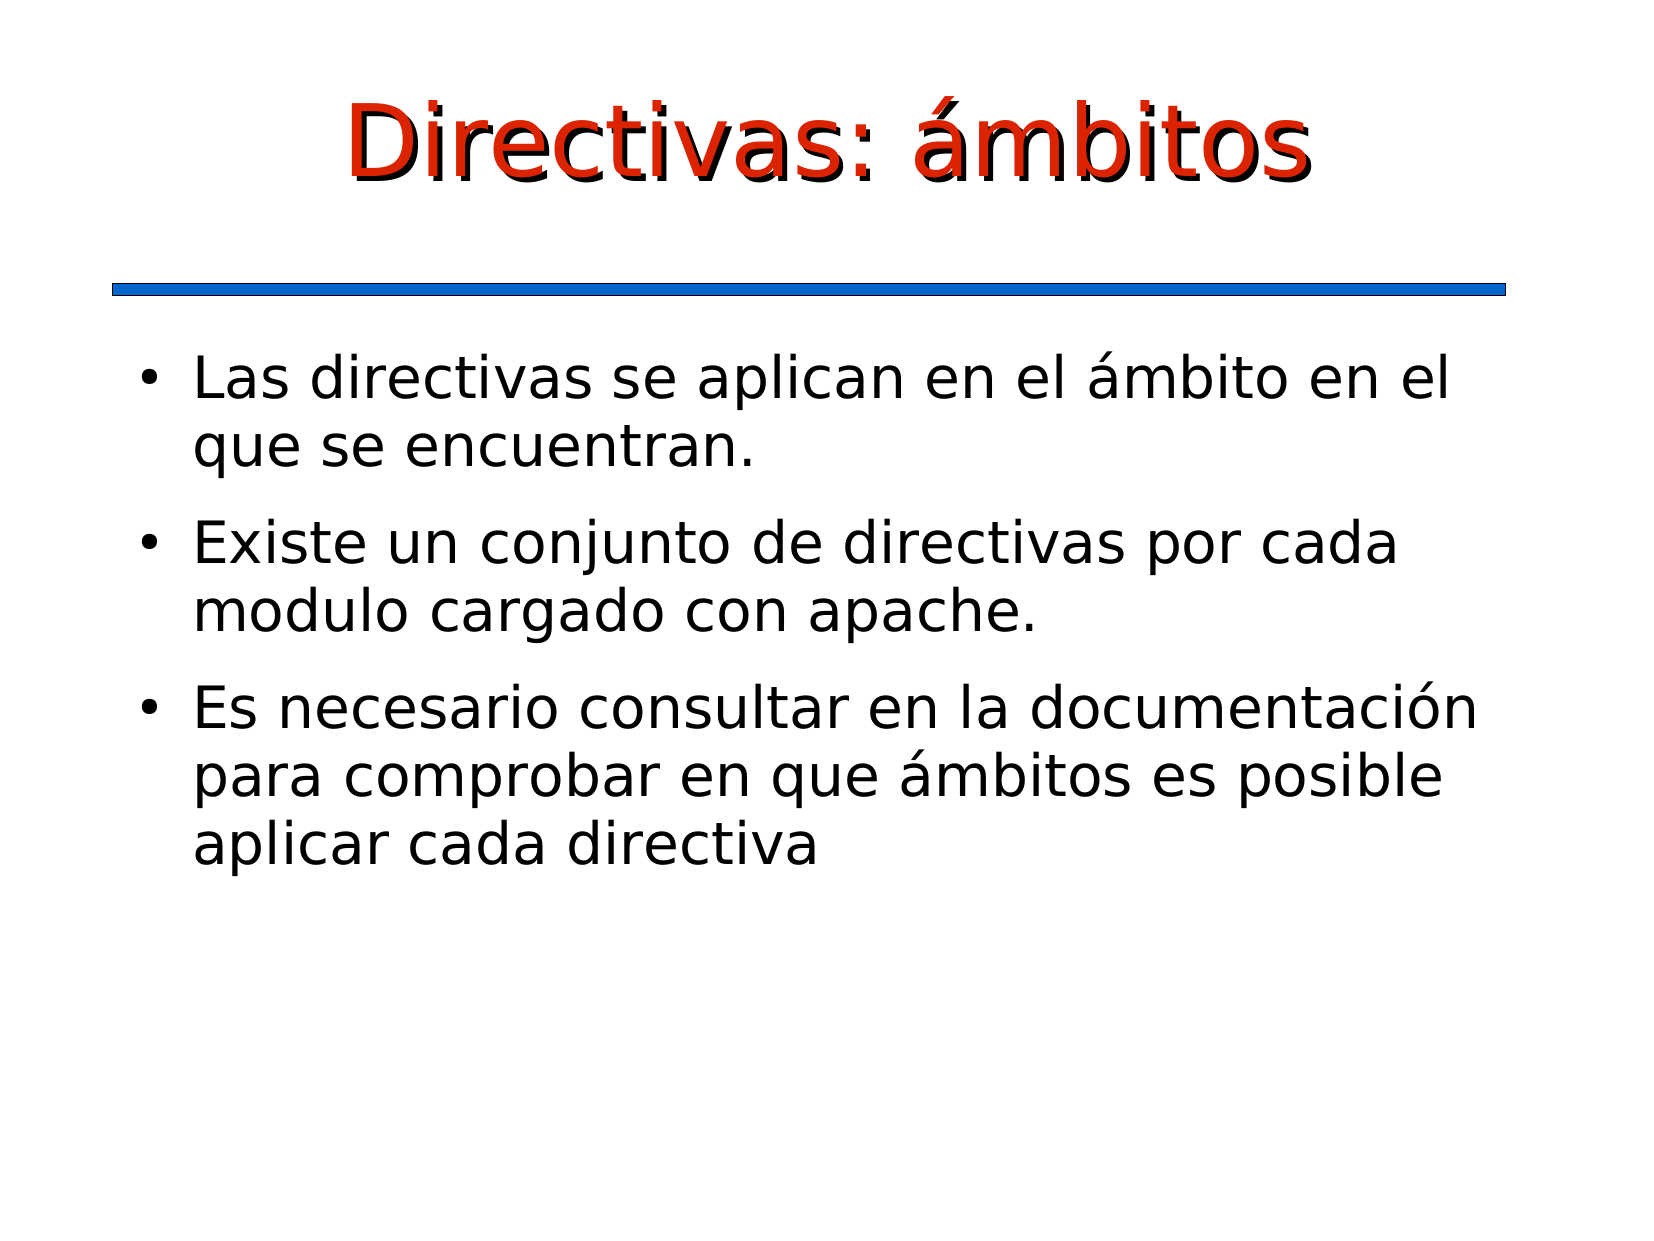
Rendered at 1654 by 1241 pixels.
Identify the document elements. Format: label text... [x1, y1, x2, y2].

list Las directivas se aplican en el ámbito en el que se encuentran. Existe un conjunto de directivas por cada modulo cargado con apache. Es necesario consultar en la documentación para comprobar en que ámbitos es posible aplicar cada directiva [121, 344, 1534, 1127]
title Directivas: ámbitos [121, 37, 1534, 246]
